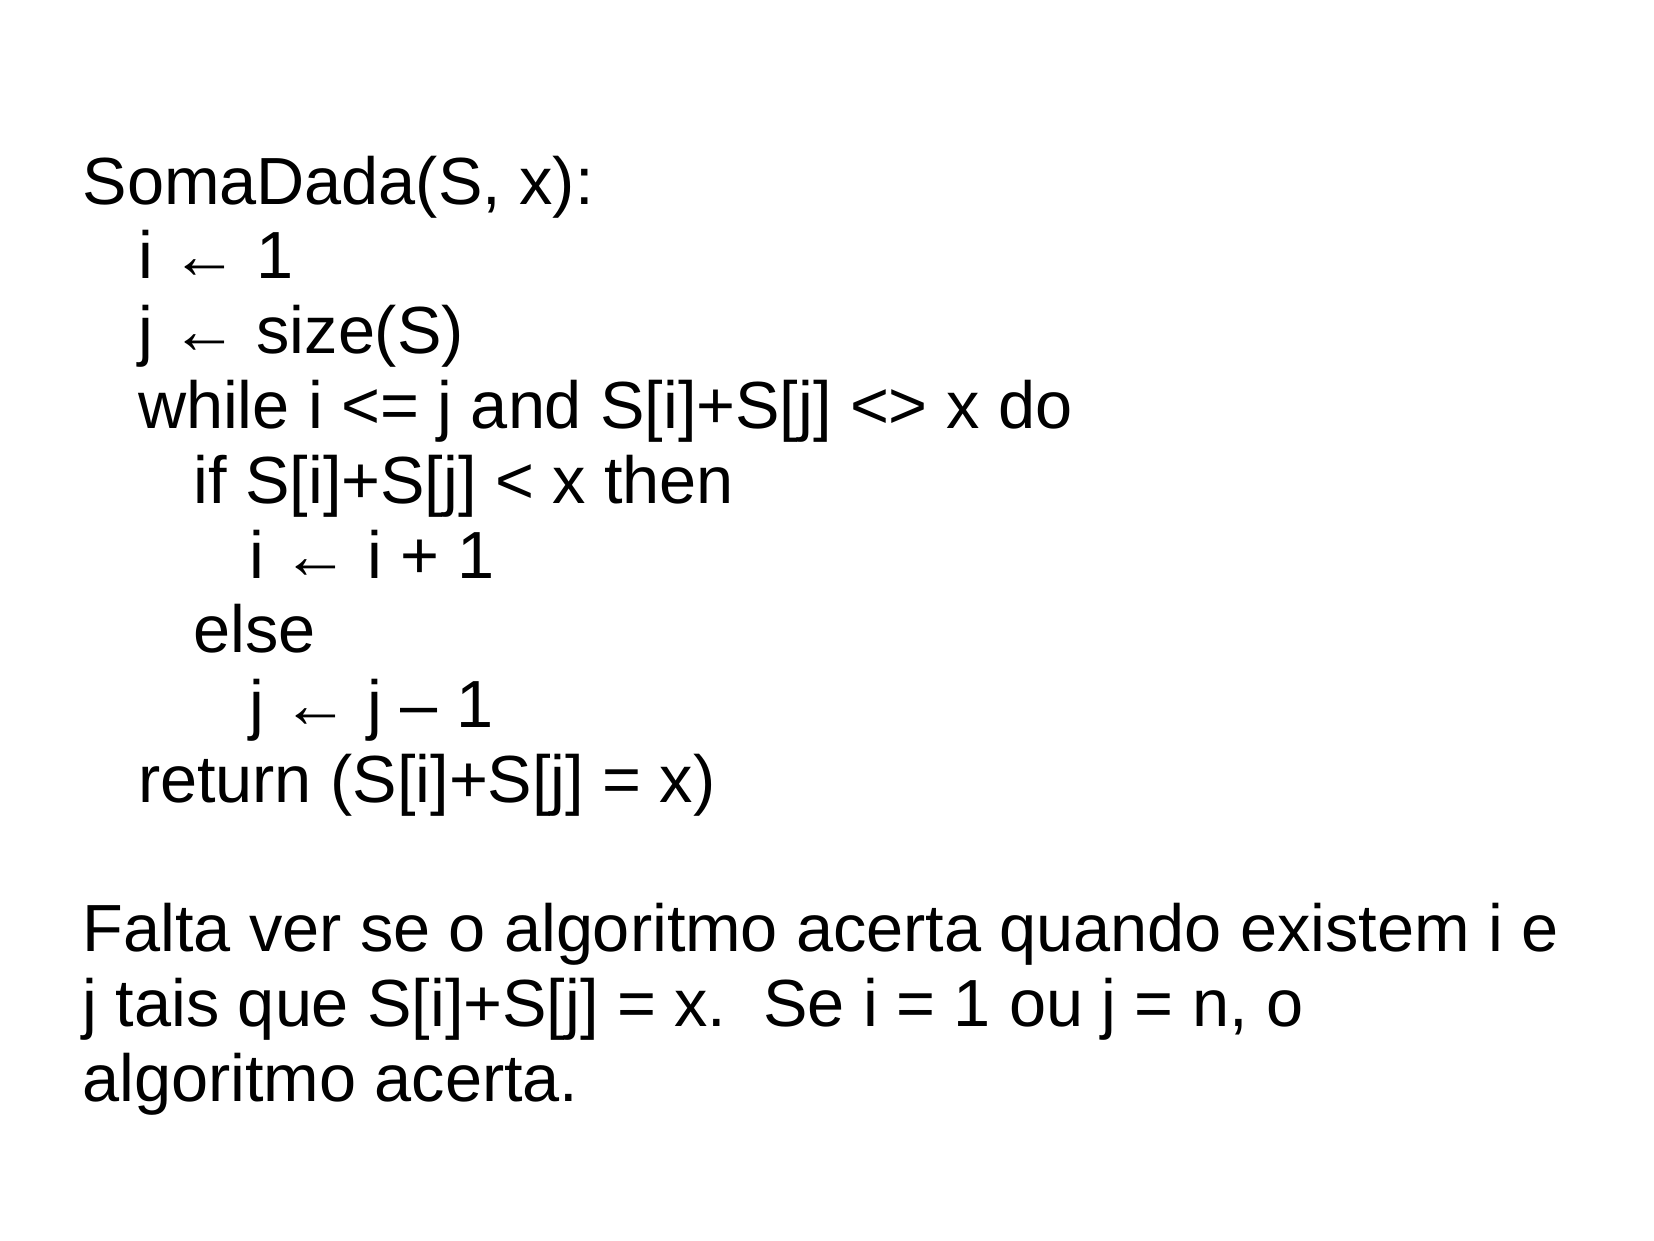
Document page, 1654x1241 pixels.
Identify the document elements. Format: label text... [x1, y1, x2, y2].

subtitle SomaDada(S, x): i ← 1 j ← size(S) while i <= j and S[i]+S[j] <> x do if S[i]+S[j] < x then i ← i + 1 else j ← j – 1 return (S[i]+S[j] = x) Falta ver se o algoritmo acerta quando existem i e j tais que S[i]+S[j] = x. Se i = 1 ou j = n, o algoritmo acerta. [82, 106, 1571, 1154]
